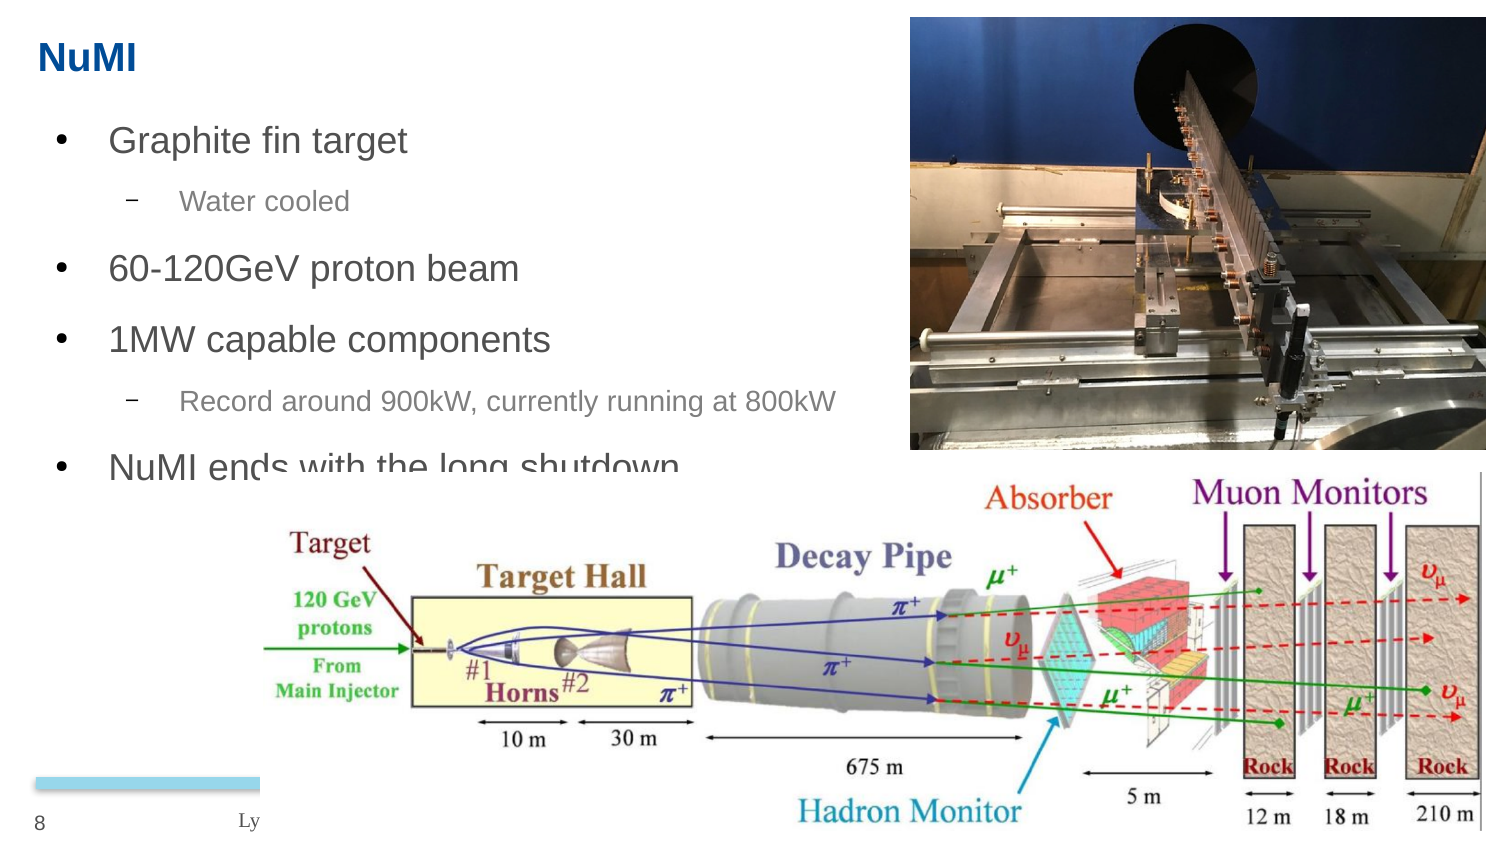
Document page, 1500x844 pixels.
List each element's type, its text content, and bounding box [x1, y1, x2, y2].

picture [260, 472, 1486, 841]
list Graphite fin target Water cooled 60-120GeV proton beam 1MW capable components Record around 900kW, currently running at 800kW NuMI ends with the long shutdown [37, 119, 1461, 742]
title NuMI [37, 30, 910, 84]
picture [910, 17, 1486, 451]
